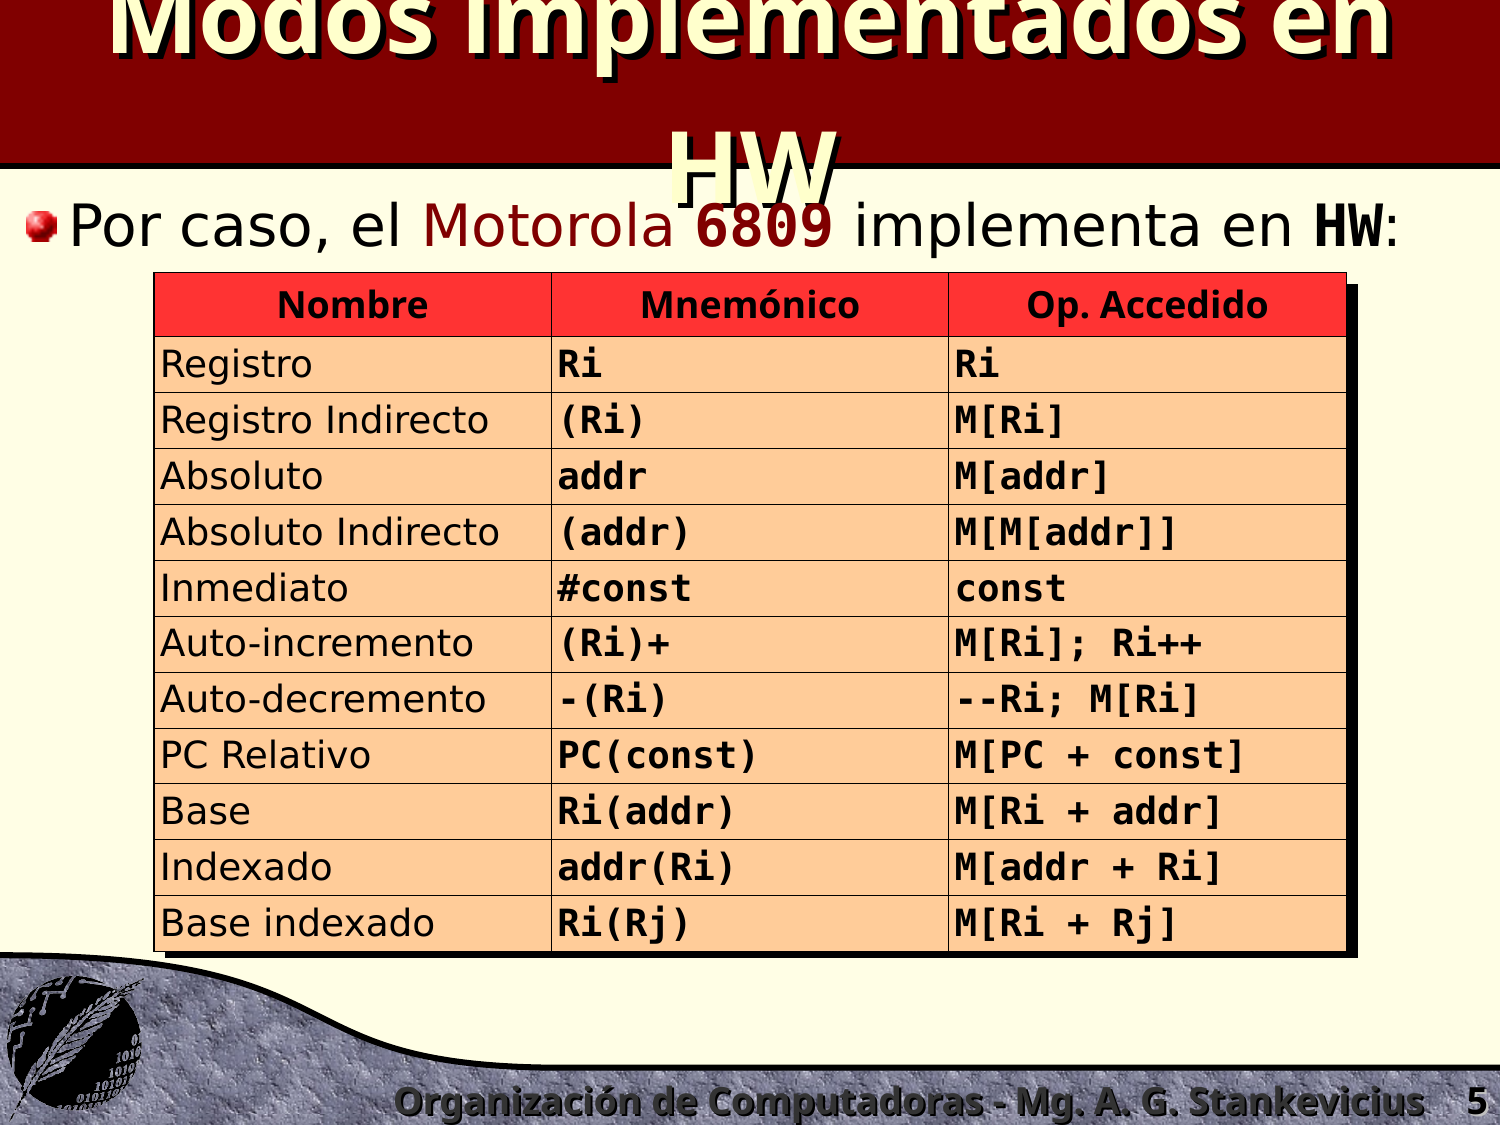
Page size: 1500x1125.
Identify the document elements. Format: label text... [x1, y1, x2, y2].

table_cell (Ri)+ [552, 617, 948, 672]
table_cell M[Ri + addr] [949, 784, 1346, 839]
table_cell Ri(Rj) [552, 896, 948, 951]
table_cell M[Ri + Rj] [949, 896, 1346, 951]
table_cell Base [155, 784, 551, 839]
table_cell Ri [552, 337, 948, 392]
table_cell M[addr] [949, 449, 1346, 504]
table_cell Ri [949, 337, 1346, 392]
table_cell Registro [155, 337, 551, 392]
picture [0, 959, 1500, 1125]
picture [802, 1100, 806, 1110]
table_cell (Ri) [552, 393, 948, 448]
table_cell M[addr + Ri] [949, 840, 1346, 895]
table_cell (addr) [552, 505, 948, 560]
text_box [165, 284, 1358, 958]
table_header Nombre [155, 273, 551, 336]
table_cell M[Ri]; Ri++ [949, 617, 1346, 672]
table_cell const [949, 561, 1346, 616]
table_cell Absoluto [155, 449, 551, 504]
table_cell addr(Ri) [552, 840, 948, 895]
picture [1058, 1100, 1065, 1110]
table_cell Auto-decremento [155, 673, 551, 728]
list Por caso, el Motorola 6809 implementa en HW: [11, 192, 1486, 935]
picture [448, 1100, 455, 1110]
table_cell Registro Indirecto [155, 393, 551, 448]
table_cell M[Ri] [949, 393, 1346, 448]
table_cell Inmediato [155, 561, 551, 616]
table_cell Indexado [155, 840, 551, 895]
table_cell Ri(addr) [552, 784, 948, 839]
table_cell --Ri; M[Ri] [949, 673, 1346, 728]
table_cell M[M[addr]] [949, 505, 1346, 560]
table_cell Absoluto Indirecto [155, 505, 551, 560]
table_cell M[PC + const] [949, 729, 1346, 783]
title Modos implementados en HW [15, 5, 1485, 160]
table_cell addr [552, 449, 948, 504]
table_cell PC Relativo [155, 729, 551, 783]
table_header Op. Accedido [949, 273, 1346, 336]
table_cell -(Ri) [552, 673, 948, 728]
table_cell PC(const) [552, 729, 948, 783]
table_cell Base indexado [155, 896, 551, 951]
table_cell #const [552, 561, 948, 616]
table_header Mnemónico [552, 273, 948, 336]
table_cell Auto-incremento [155, 617, 551, 672]
